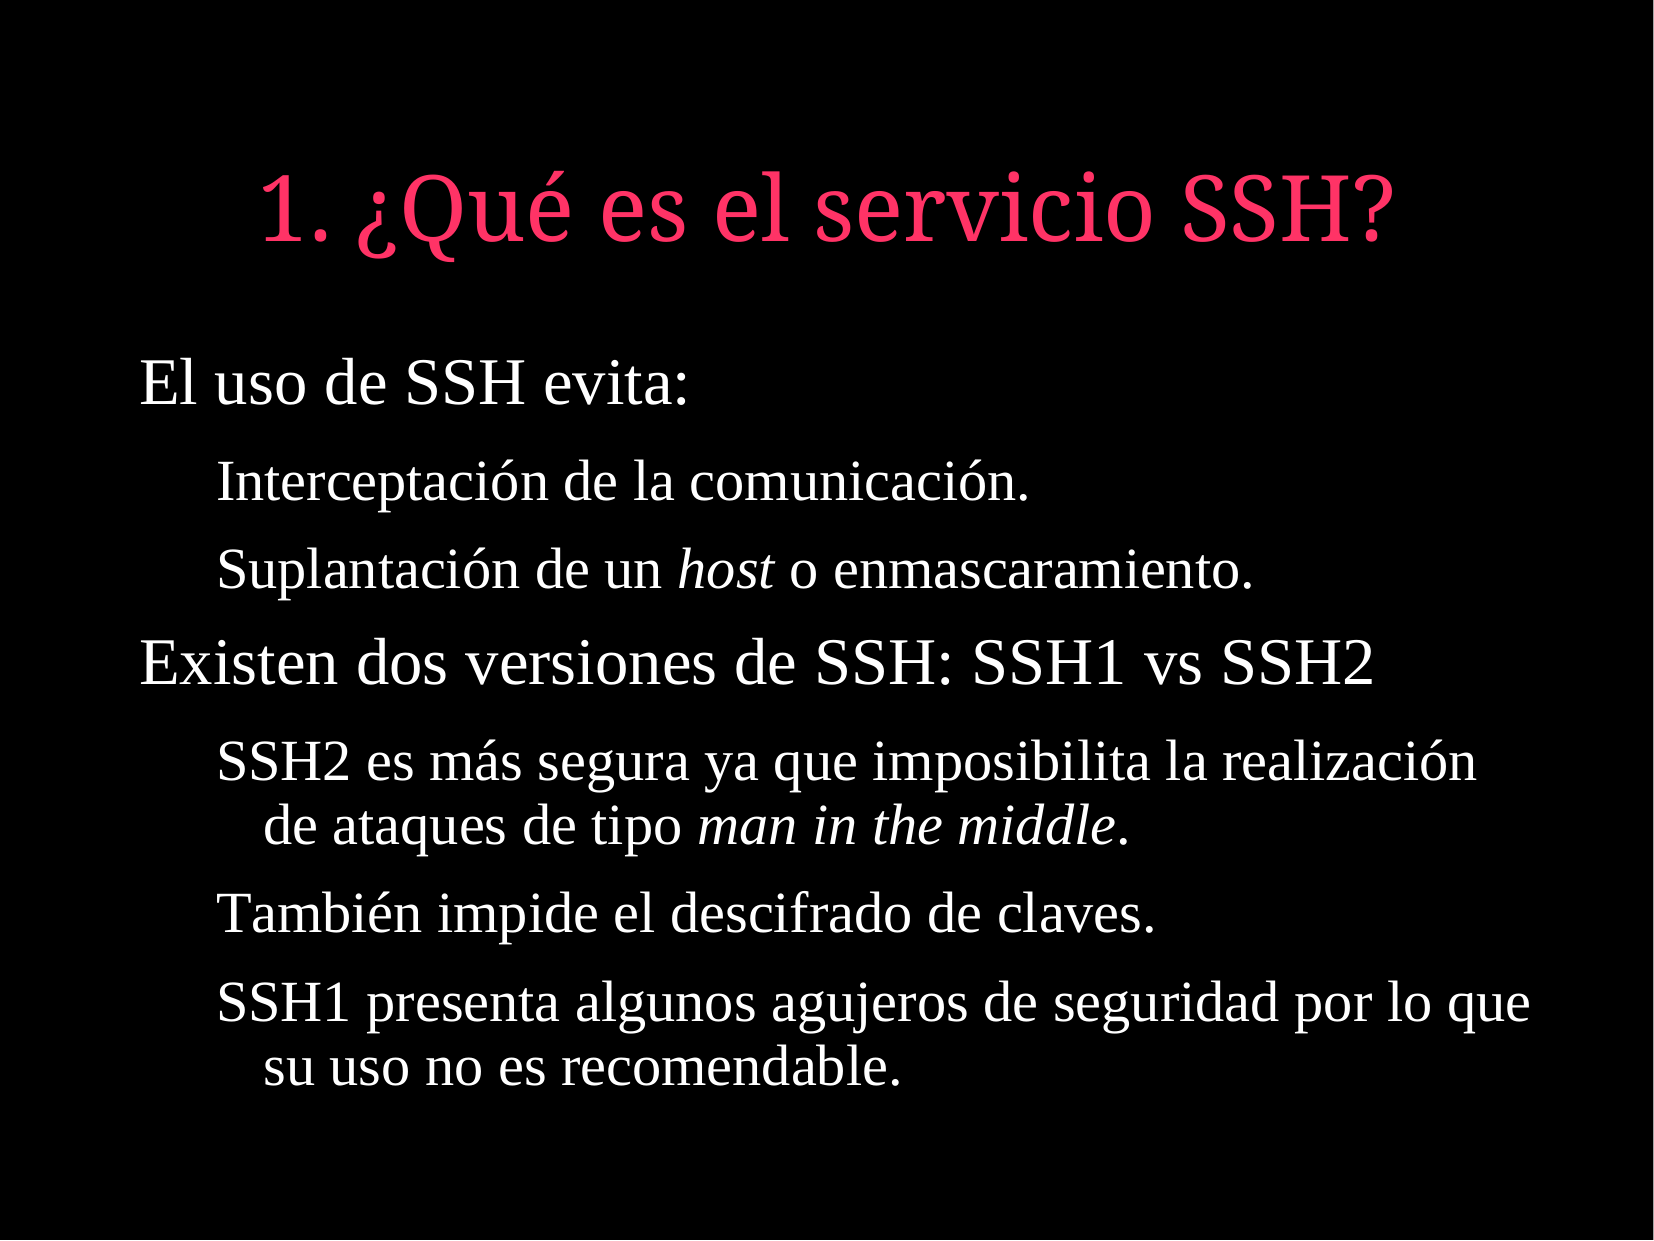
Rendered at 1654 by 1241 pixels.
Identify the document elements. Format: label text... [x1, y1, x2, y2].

title 1. ¿Qué es el servicio SSH? [121, 102, 1534, 311]
list El uso de SSH evita: Interceptación de la comunicación. Suplantación de un host o enmascaramiento. Existen dos versiones de SSH: SSH1 vs SSH2 SSH2 es más segura ya que imposibilita la realización de ataques de tipo man in the middle. También impide el descifrado de claves. SSH1 presenta algunos agujeros de seguridad por lo que su uso no es recomendable. [121, 344, 1534, 1127]
